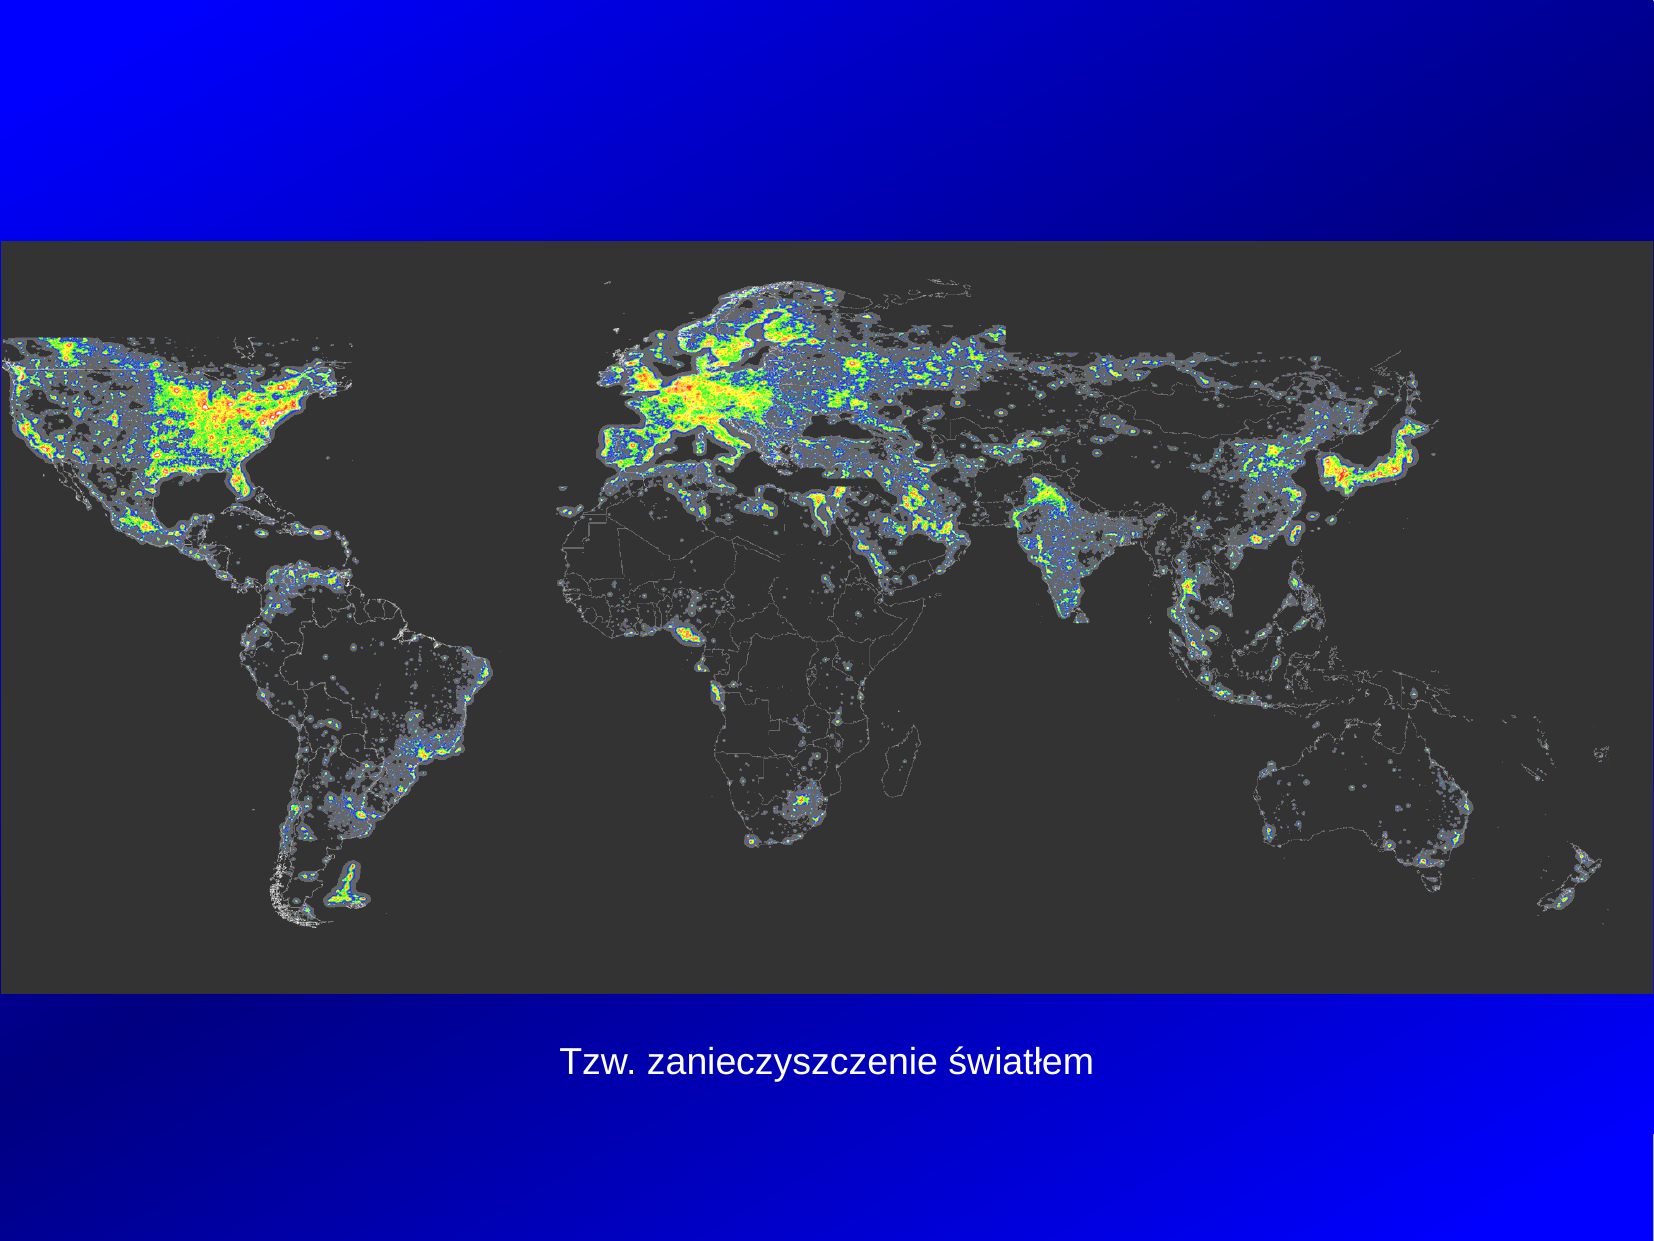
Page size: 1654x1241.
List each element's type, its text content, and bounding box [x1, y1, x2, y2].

picture [1, 241, 1654, 994]
text_box Tzw. zanieczyszczenie światłem [544, 1033, 1109, 1091]
